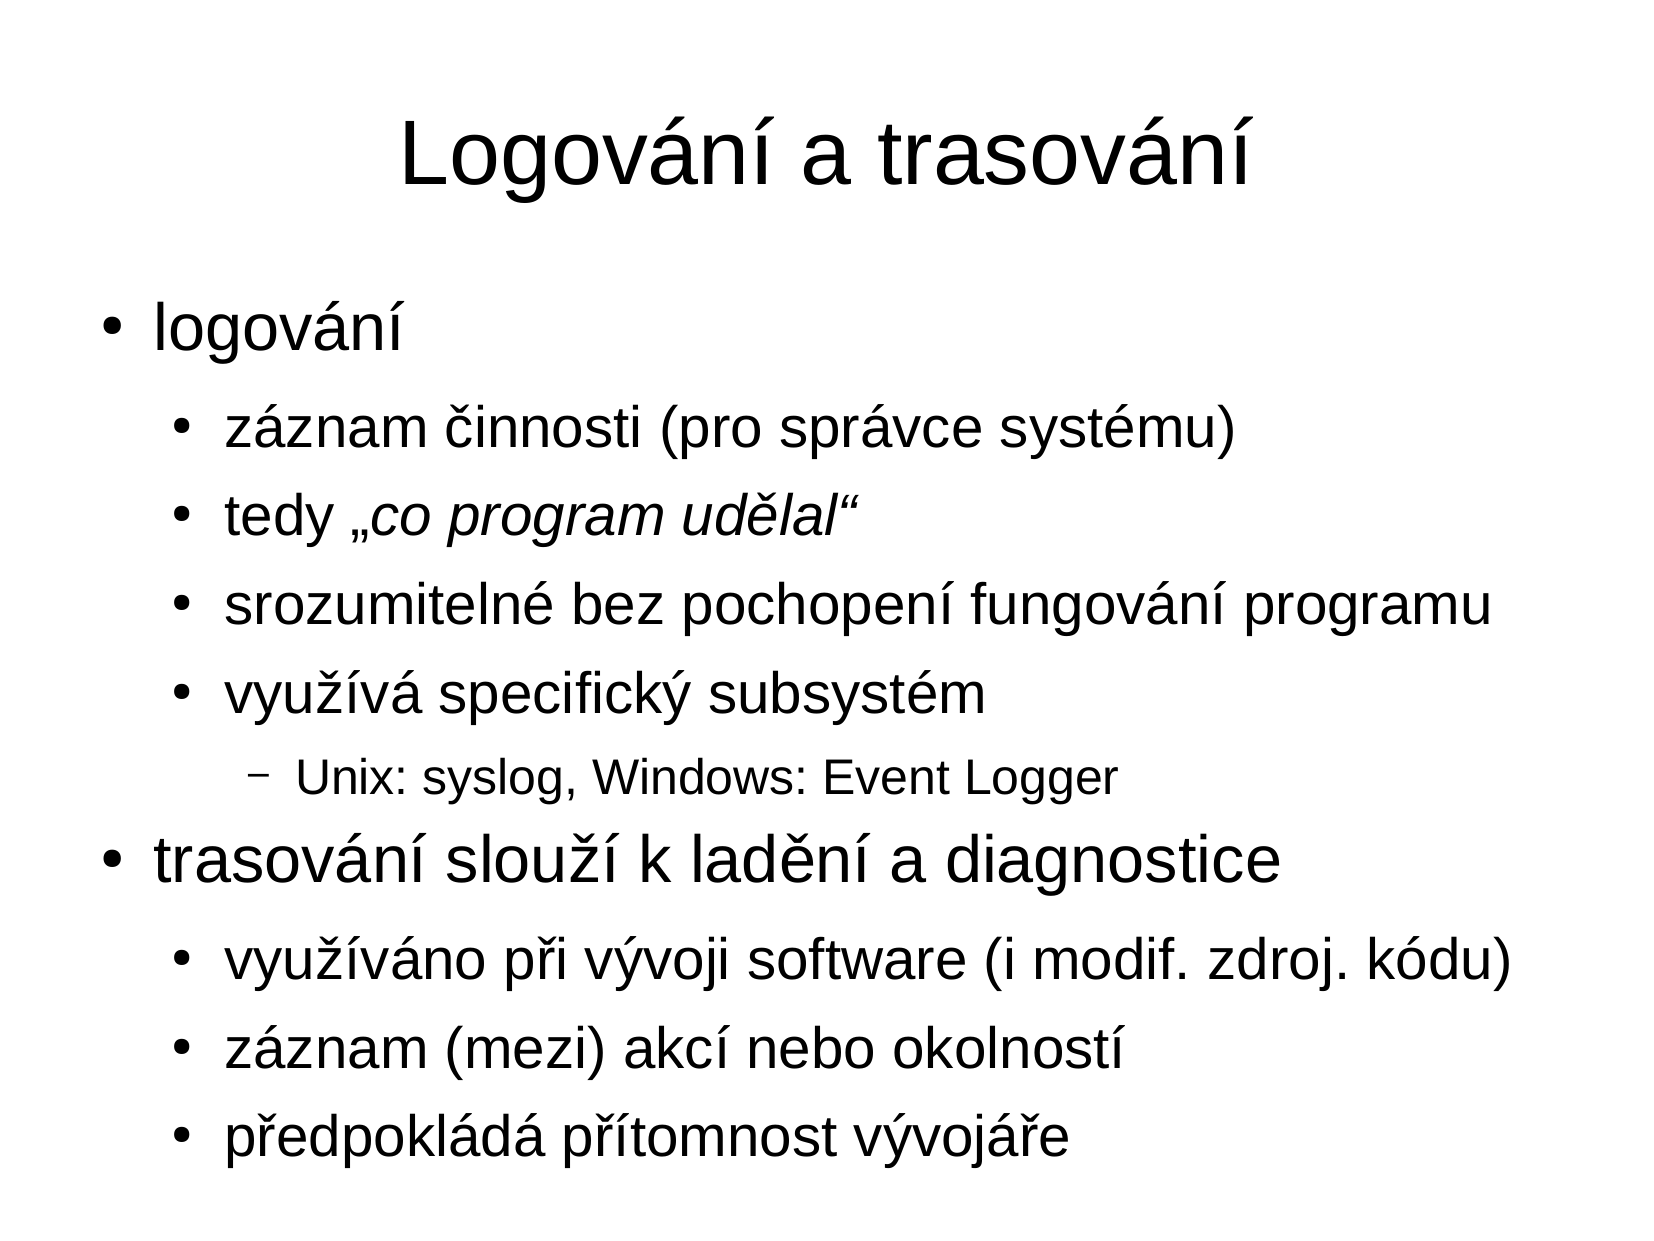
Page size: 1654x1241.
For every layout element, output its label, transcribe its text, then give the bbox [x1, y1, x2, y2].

title Logování a trasování [82, 56, 1571, 250]
list logování záznam činnosti (pro správce systému) tedy „co program udělal“ srozumitelné bez pochopení fungování programu využívá specifický subsystém Unix: syslog, Windows: Event Logger trasování slouží k ladění a diagnostice využíváno při vývoji software (i modif. zdroj. kódu) záznam (mezi) akcí nebo okolností předpokládá přítomnost vývojáře [82, 290, 1571, 1168]
